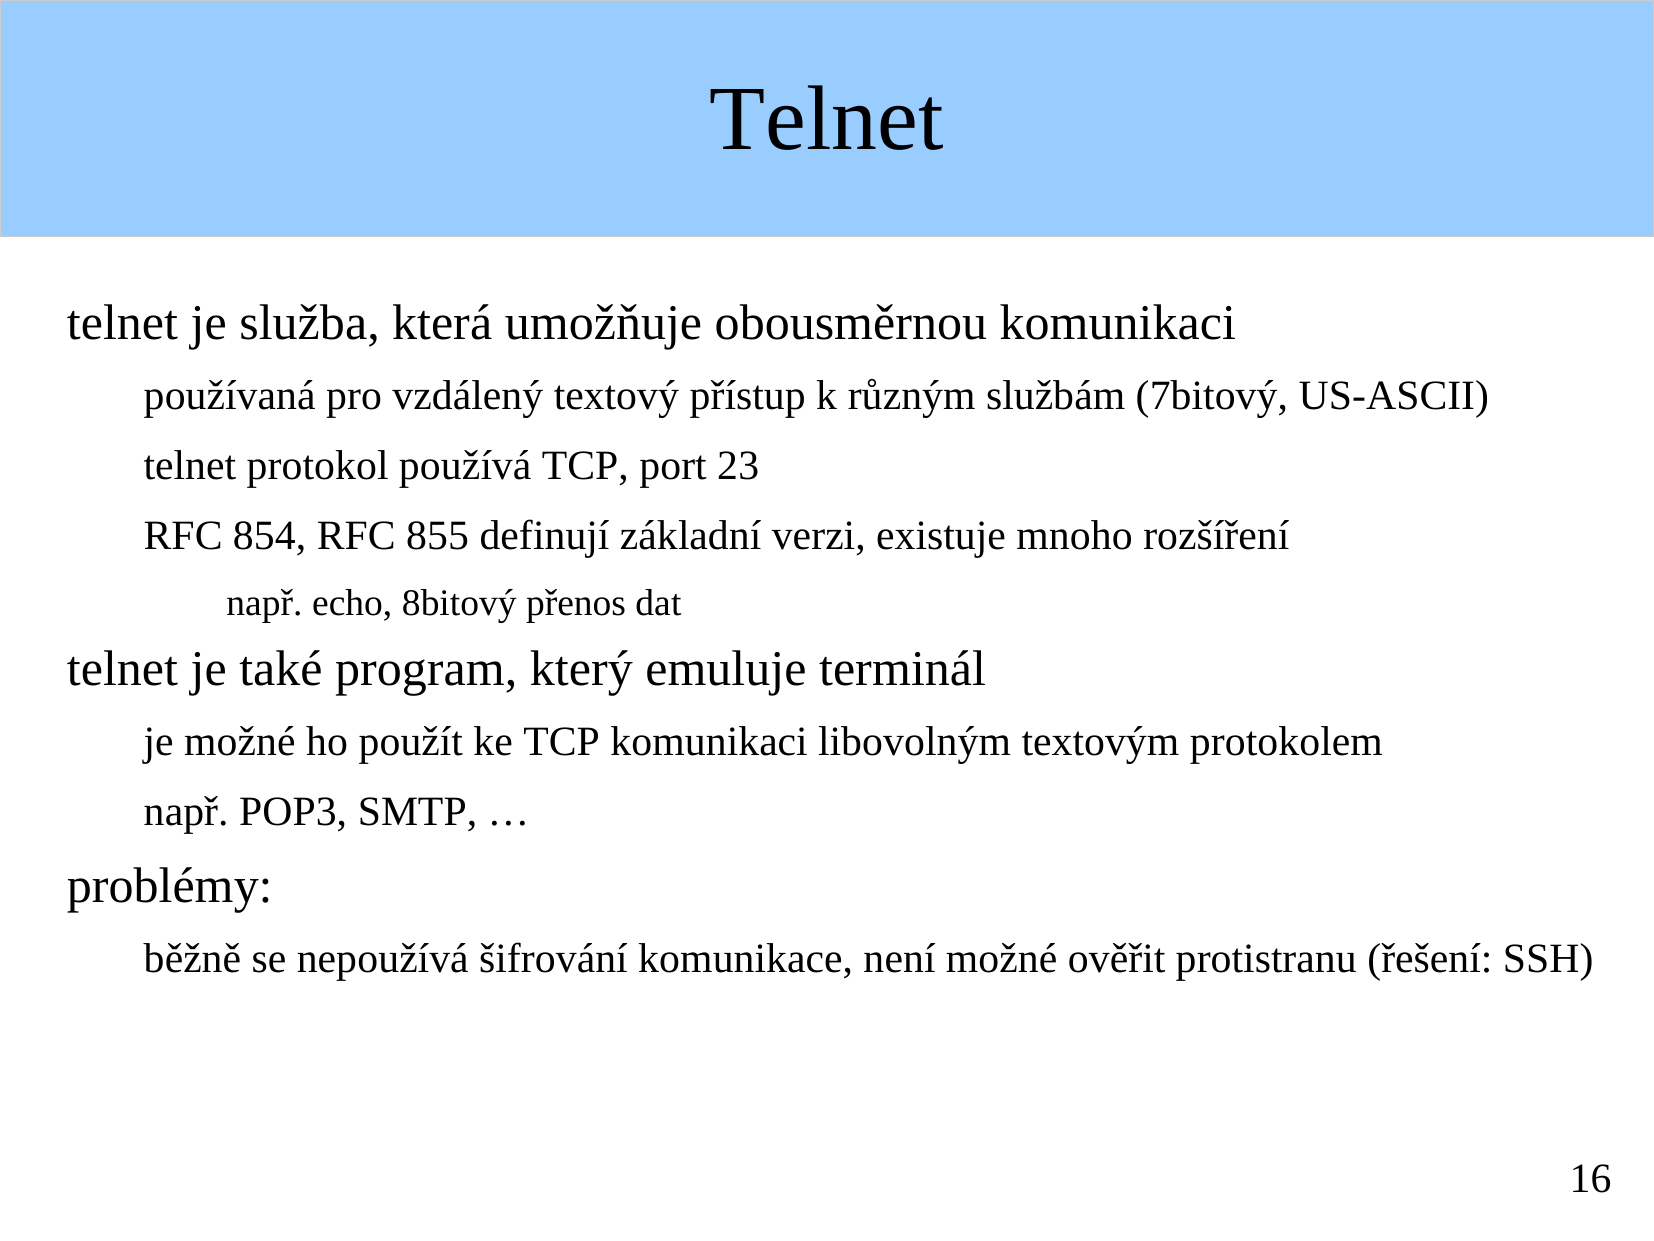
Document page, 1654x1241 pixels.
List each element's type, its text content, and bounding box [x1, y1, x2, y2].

list telnet je služba, která umožňuje obousměrnou komunikaci používaná pro vzdálený textový přístup k různým službám (7bitový, US-ASCII) telnet protokol používá TCP, port 23 RFC 854, RFC 855 definují základní verzi, existuje mnoho rozšíření např. echo, 8bitový přenos dat telnet je také program, který emuluje terminál je možné ho použít ke TCP komunikaci libovolným textovým protokolem např. POP3, SMTP, … problémy: běžně se nepoužívá šifrování komunikace, není možné ověřit protistranu (řešení: SSH) [49, 295, 1606, 1127]
title Telnet [0, 0, 1654, 237]
